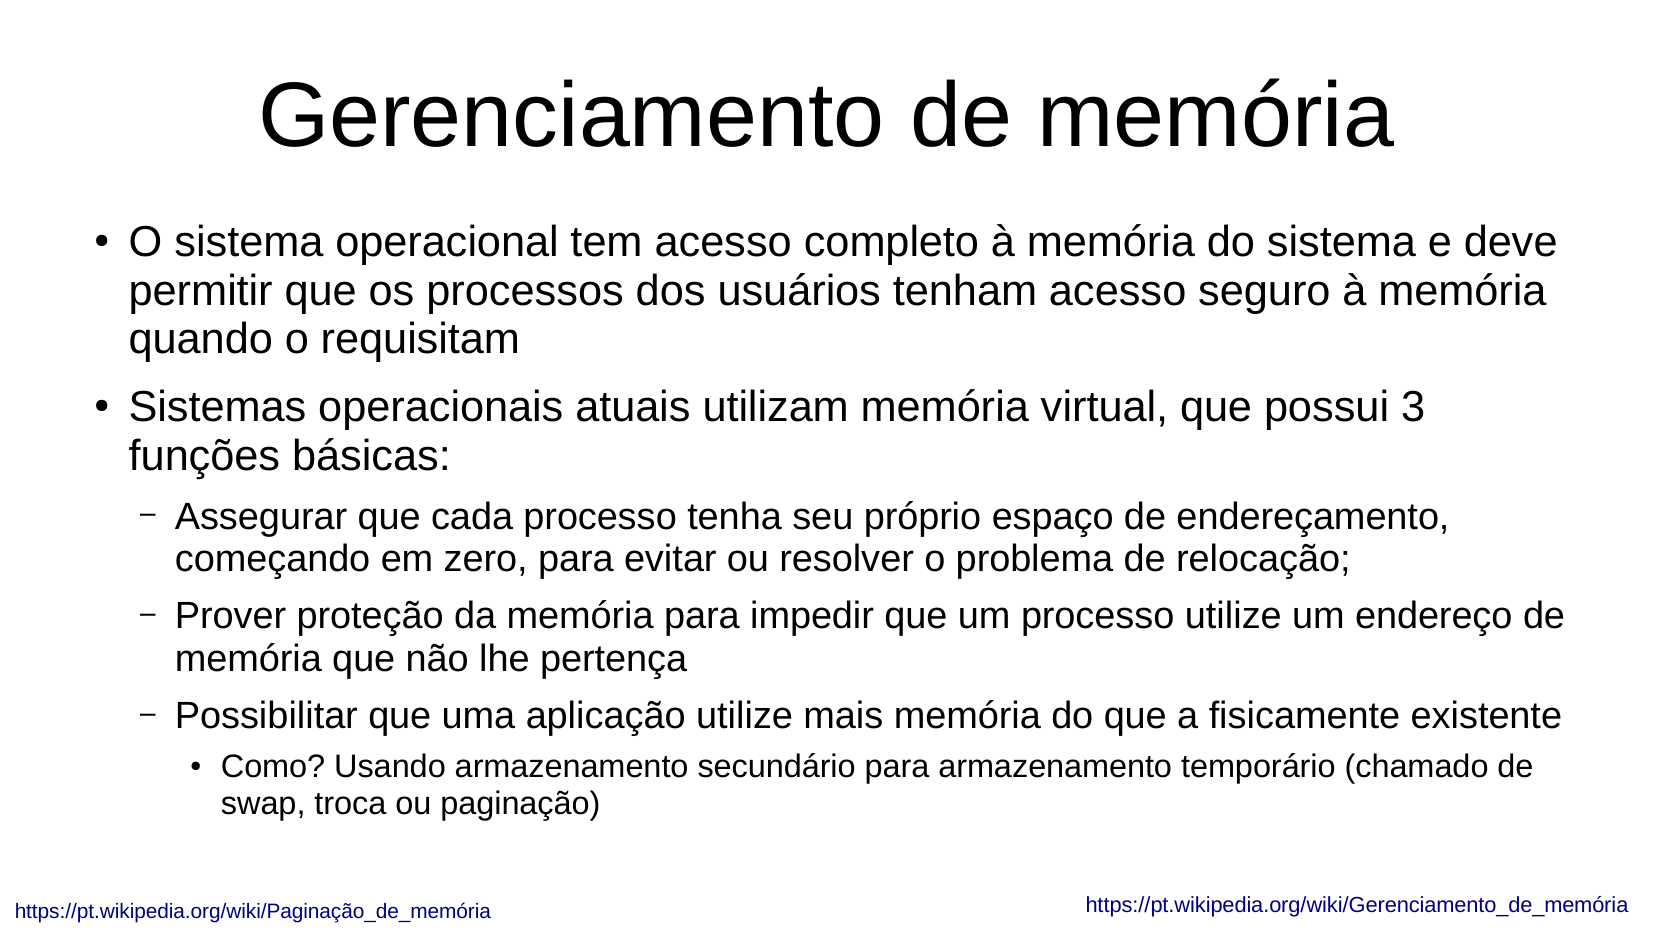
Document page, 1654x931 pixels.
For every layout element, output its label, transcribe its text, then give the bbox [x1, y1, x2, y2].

text_box https://pt.wikipedia.org/wiki/Paginação_de_memória [0, 891, 506, 931]
title Gerenciamento de memória [82, 37, 1571, 193]
text_box https://pt.wikipedia.org/wiki/Gerenciamento_de_memória [1070, 885, 1651, 925]
list O sistema operacional tem acesso completo à memória do sistema e deve permitir que os processos dos usuários tenham acesso seguro à memória quando o requisitam Sistemas operacionais atuais utilizam memória virtual, que possui 3 funções básicas: Assegurar que cada processo tenha seu próprio espaço de endereçamento, começando em zero, para evitar ou resolver o problema de relocação; Prover proteção da memória para impedir que um processo utilize um endereço de memória que não lhe pertença Possibilitar que uma aplicação utilize mais memória do que a fisicamente existente Como? Usando armazenamento secundário para armazenamento temporário (chamado de swap, troca ou paginação) [82, 217, 1571, 871]
